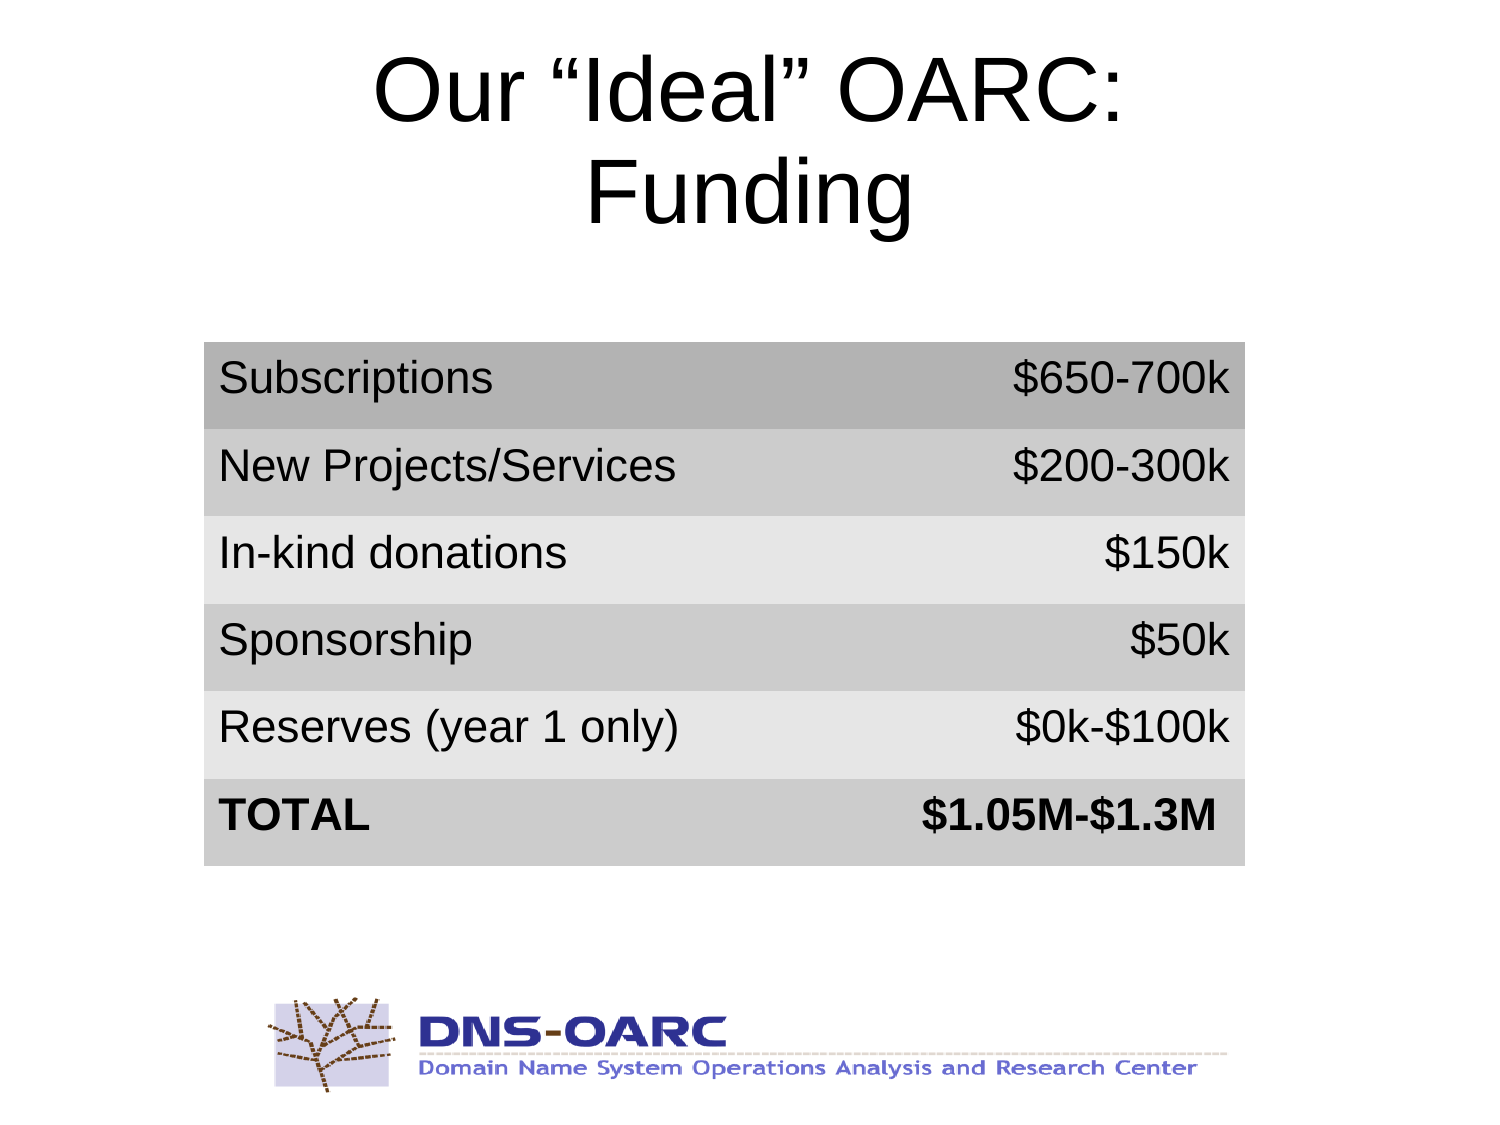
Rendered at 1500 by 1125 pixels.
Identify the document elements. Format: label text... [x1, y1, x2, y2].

table_header Subscriptions [204, 342, 724, 429]
table_cell New Projects/Services [204, 429, 724, 516]
table_cell $0k-$100k [724, 691, 1245, 779]
table_cell In-kind donations [204, 516, 724, 604]
picture [214, 991, 1259, 1099]
table_cell Sponsorship [204, 604, 724, 691]
table_cell $50k [724, 604, 1245, 691]
table_cell $150k [724, 516, 1245, 604]
table_cell Reserves (year 1 only) [204, 691, 724, 779]
table_cell $1.05M-$1.3M [724, 779, 1245, 866]
table_cell $200-300k [724, 429, 1245, 516]
table_header $650-700k [724, 342, 1245, 429]
table_cell TOTAL [204, 779, 724, 866]
title Our “Ideal” OARC: Funding [75, 33, 1426, 245]
